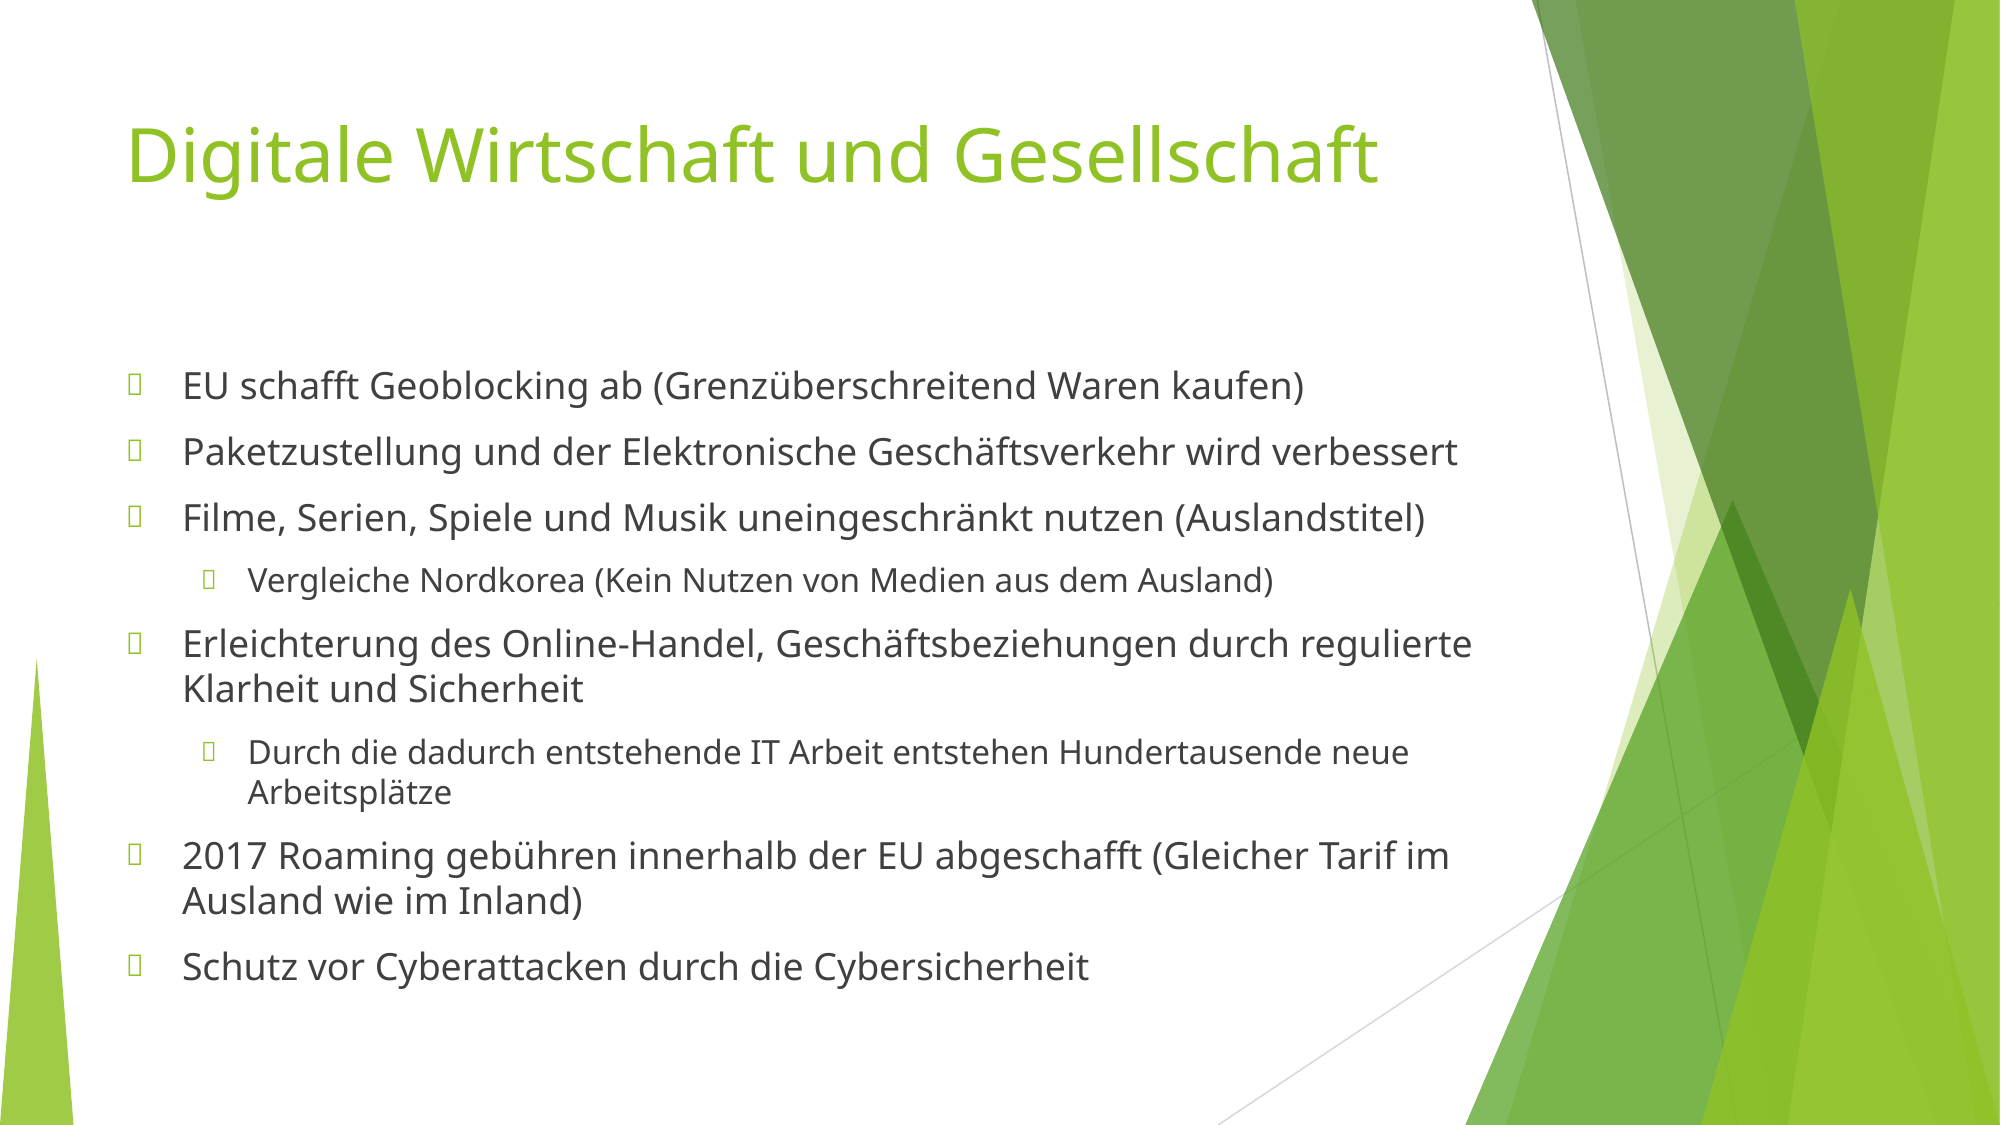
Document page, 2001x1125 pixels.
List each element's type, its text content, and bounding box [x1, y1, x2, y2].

title Digitale Wirtschaft und Gesellschaft [111, 99, 1522, 317]
list EU schafft Geoblocking ab (Grenzüberschreitend Waren kaufen) Paketzustellung und der Elektronische Geschäftsverkehr wird verbessert Filme, Serien, Spiele und Musik uneingeschränkt nutzen (Auslandstitel) Vergleiche Nordkorea (Kein Nutzen von Medien aus dem Ausland) Erleichterung des Online-Handel, Geschäftsbeziehungen durch regulierte Klarheit und Sicherheit Durch die dadurch entstehende IT Arbeit entstehen Hundertausende neue Arbeitsplätze 2017 Roaming gebühren innerhalb der EU abgeschafft (Gleicher Tarif im Ausland wie im Inland) Schutz vor Cyberattacken durch die Cybersicherheit [111, 354, 1522, 992]
